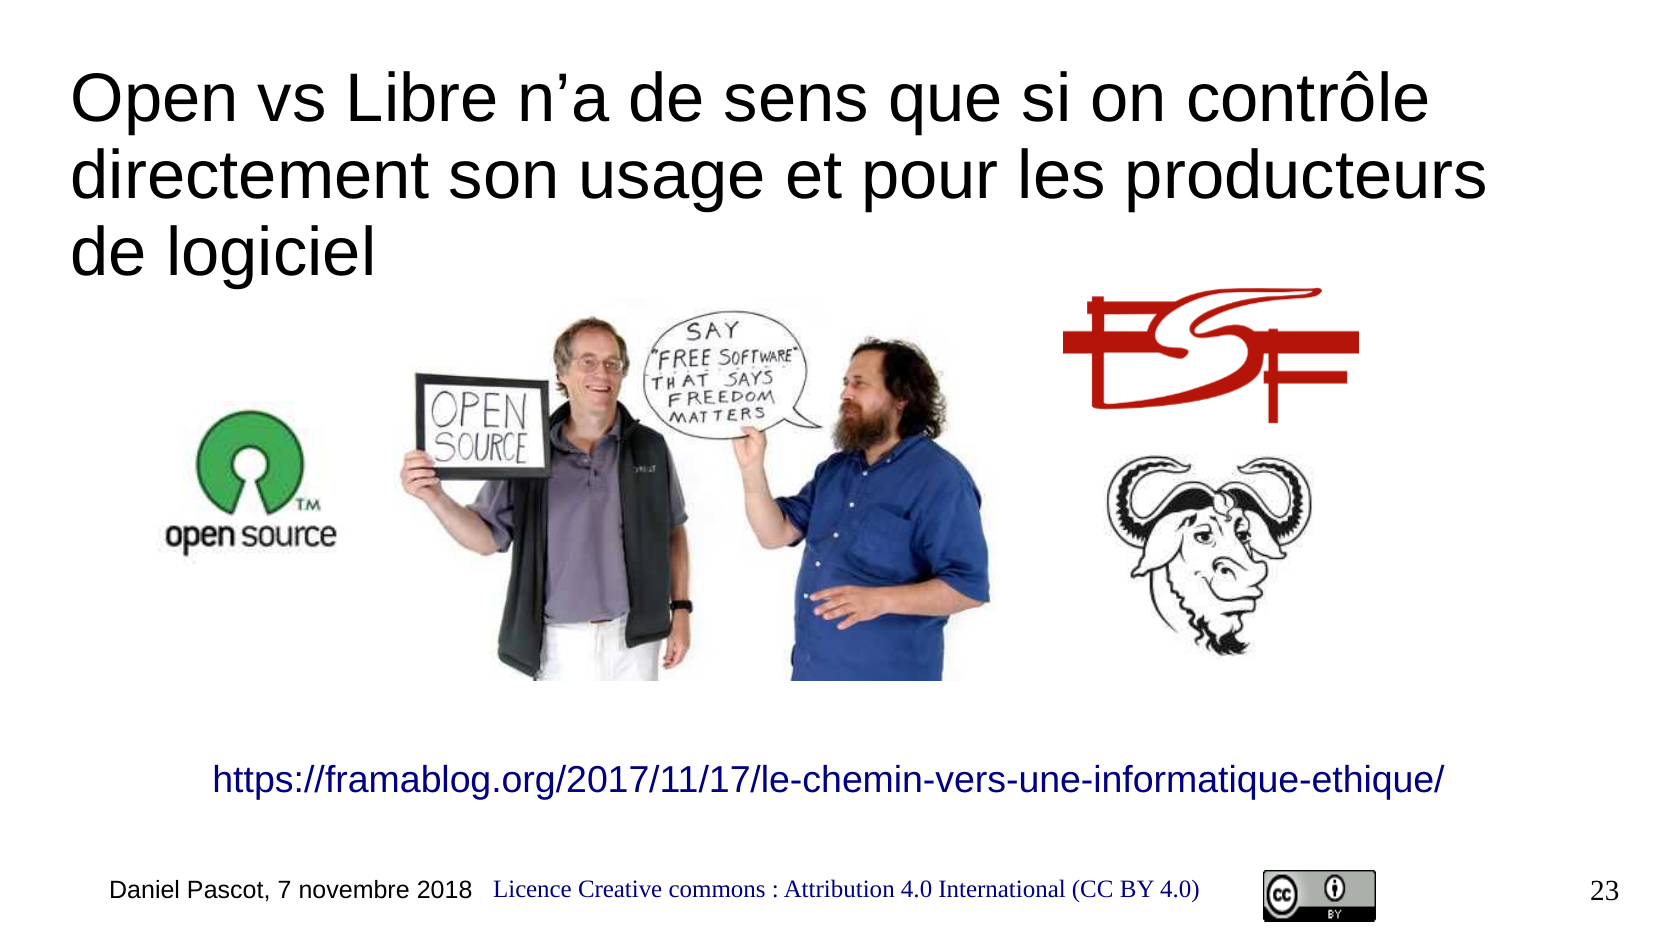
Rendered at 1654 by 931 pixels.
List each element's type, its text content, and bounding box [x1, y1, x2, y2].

text_box https://framablog.org/2017/11/17/le-chemin-vers-une-informatique-ethique/ [197, 750, 1460, 808]
picture [1263, 870, 1376, 922]
picture [156, 401, 347, 566]
title Open vs Libre n’a de sens que si on contrôle directement son usage et pour les producteurs de logiciel [70, 59, 1560, 290]
picture [393, 298, 1001, 681]
picture [1063, 251, 1360, 660]
